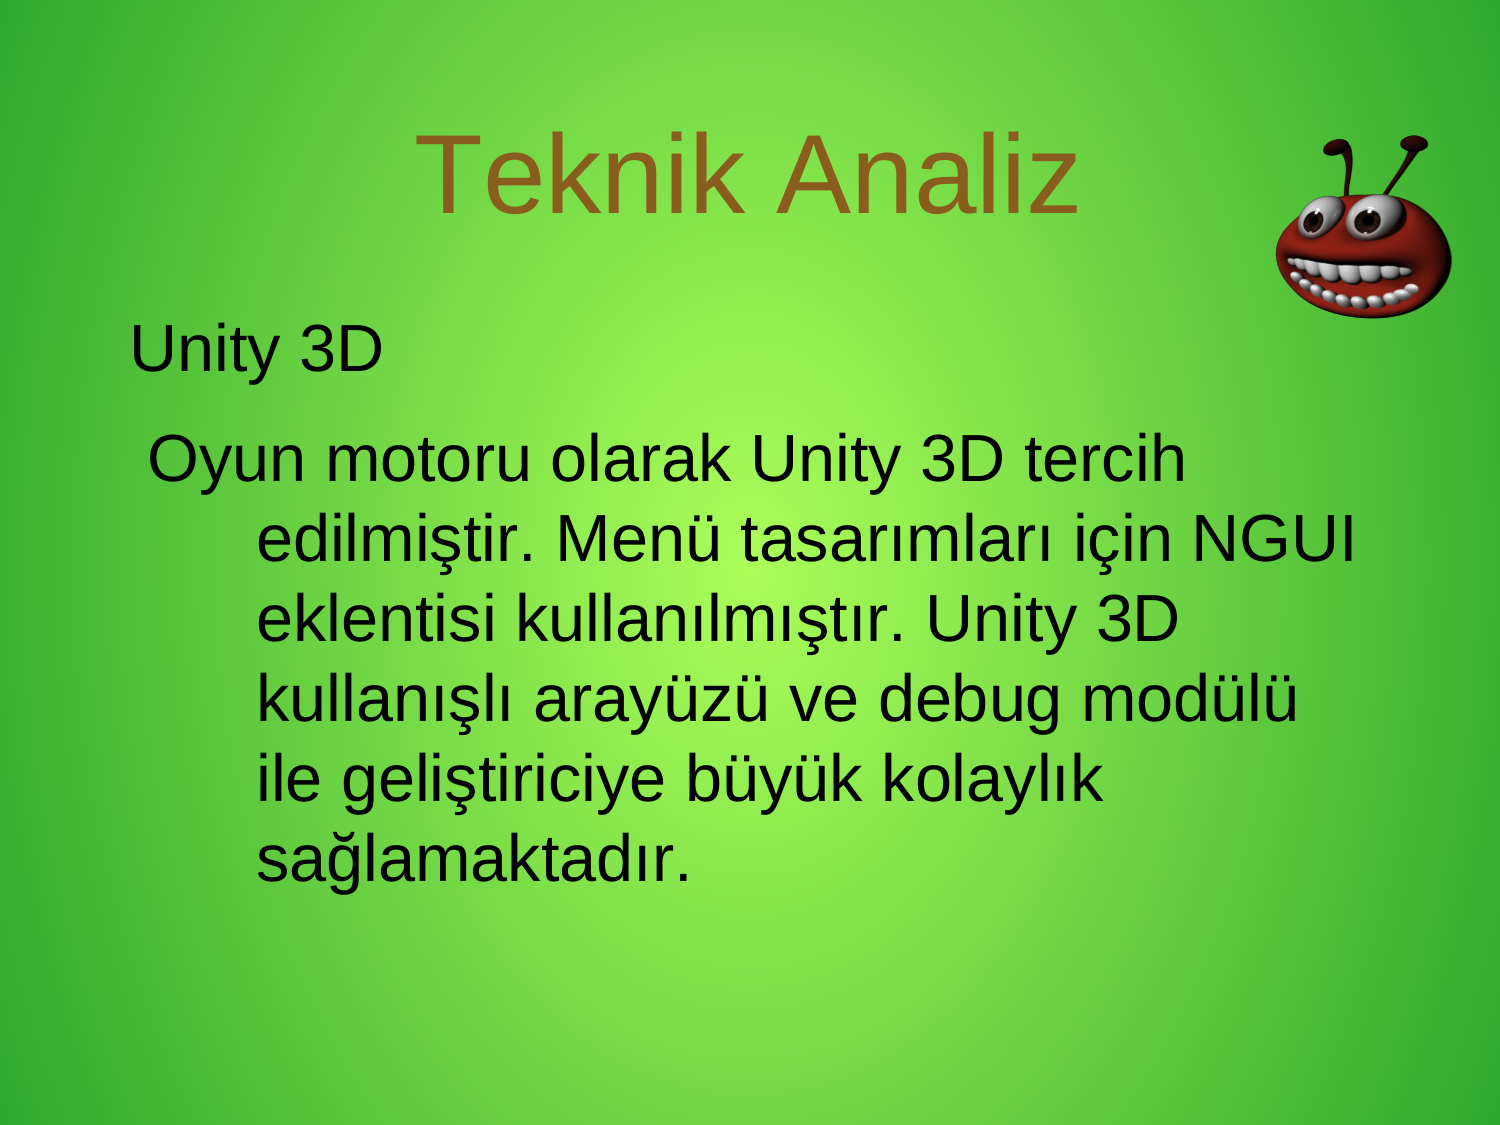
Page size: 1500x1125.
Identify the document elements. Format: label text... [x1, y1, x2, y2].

text_box Teknik Analiz [112, 93, 1386, 267]
text_box Unity 3D Oyun motoru olarak Unity 3D tercih edilmiştir. Menü tasarımları için NGUI eklentisi kullanılmıştır. Unity 3D kullanışlı arayüzü ve debug modülü ile geliştiriciye büyük kolaylık sağlamaktadır. [114, 297, 1385, 934]
picture [1275, 135, 1453, 319]
